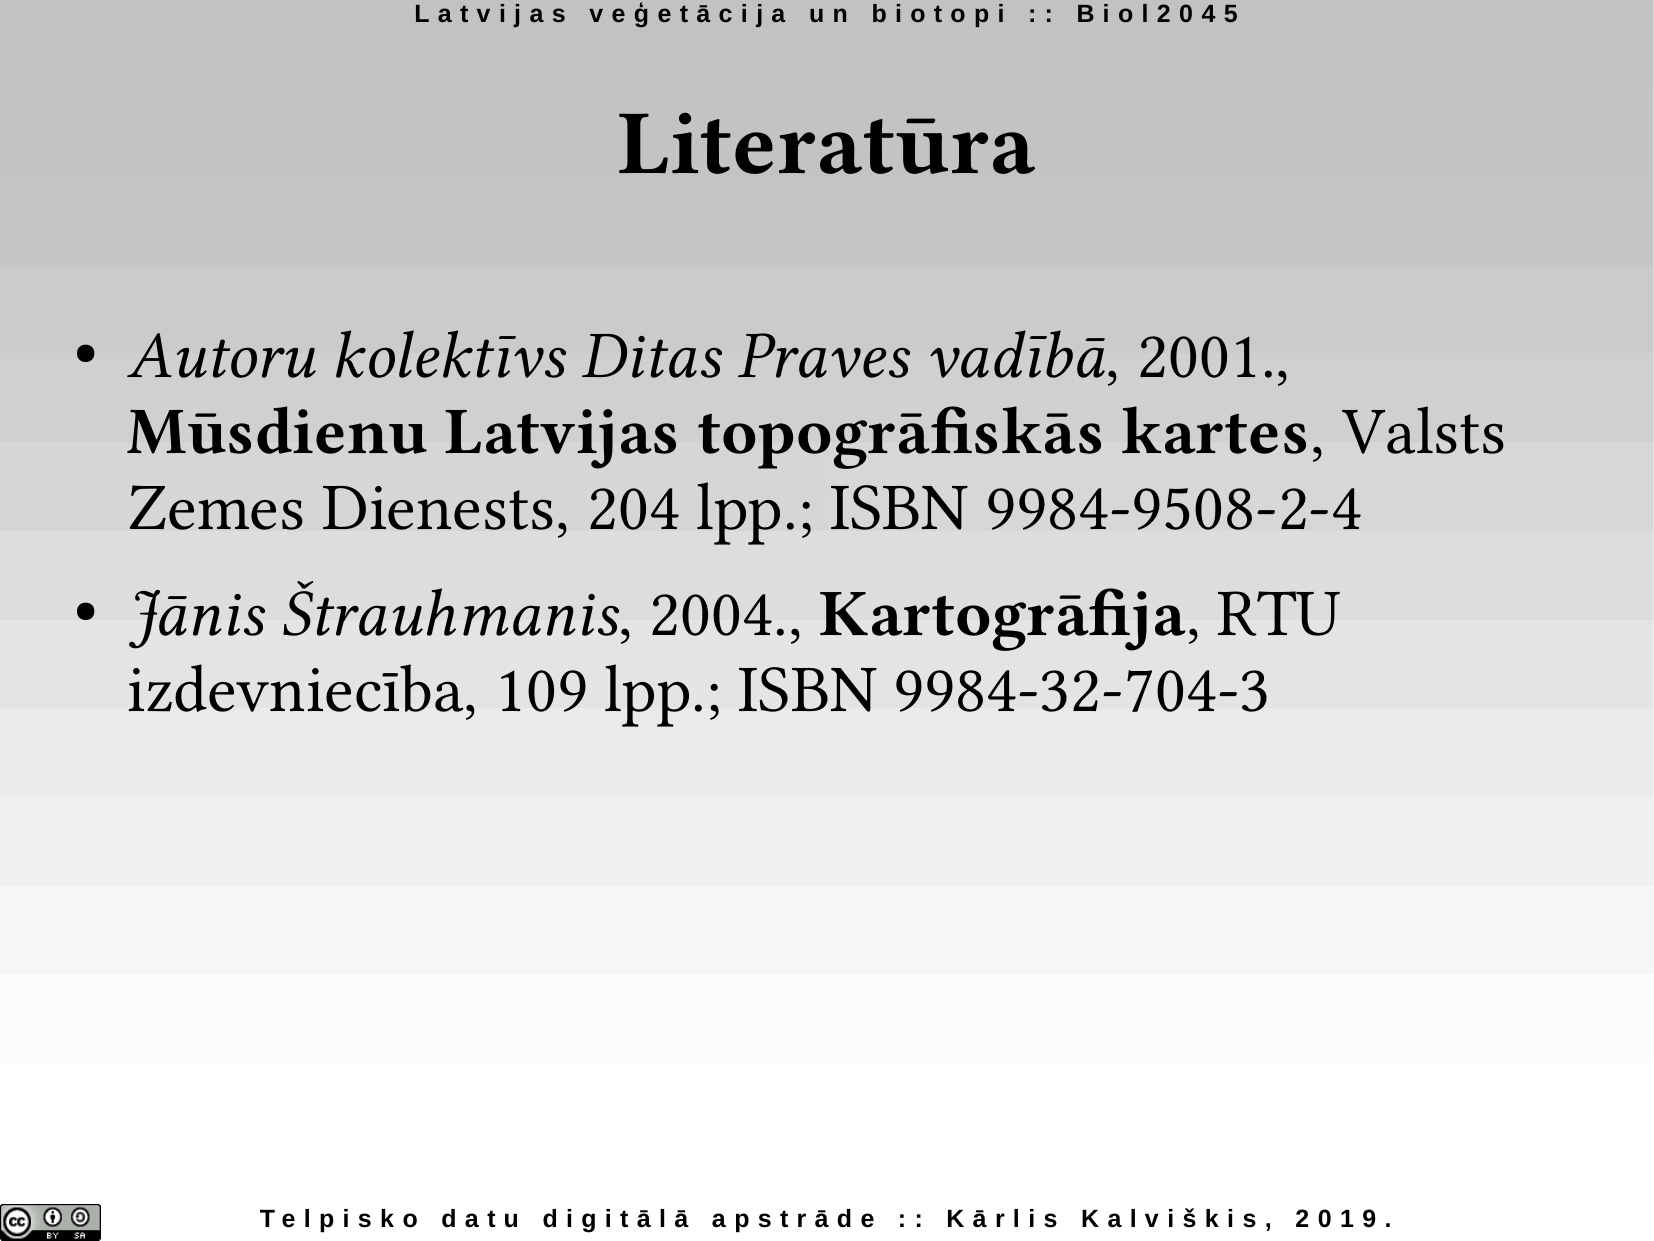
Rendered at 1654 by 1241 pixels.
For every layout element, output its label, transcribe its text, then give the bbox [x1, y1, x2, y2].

title Literatūra [0, 1, 1654, 287]
picture [0, 287, 1654, 1241]
list Autoru kolektīvs Ditas Praves vadībā, 2001., Mūsdienu Latvijas topogrāfiskās kartes, Valsts Zemes Dienests, 204 lpp.; ISBN 9984-9508-2-4 Jānis Štrauhmanis, 2004., Kartogrāfija, RTU izdevniecība, 109 lpp.; ISBN 9984-32-704-3 [56, 317, 1600, 1175]
